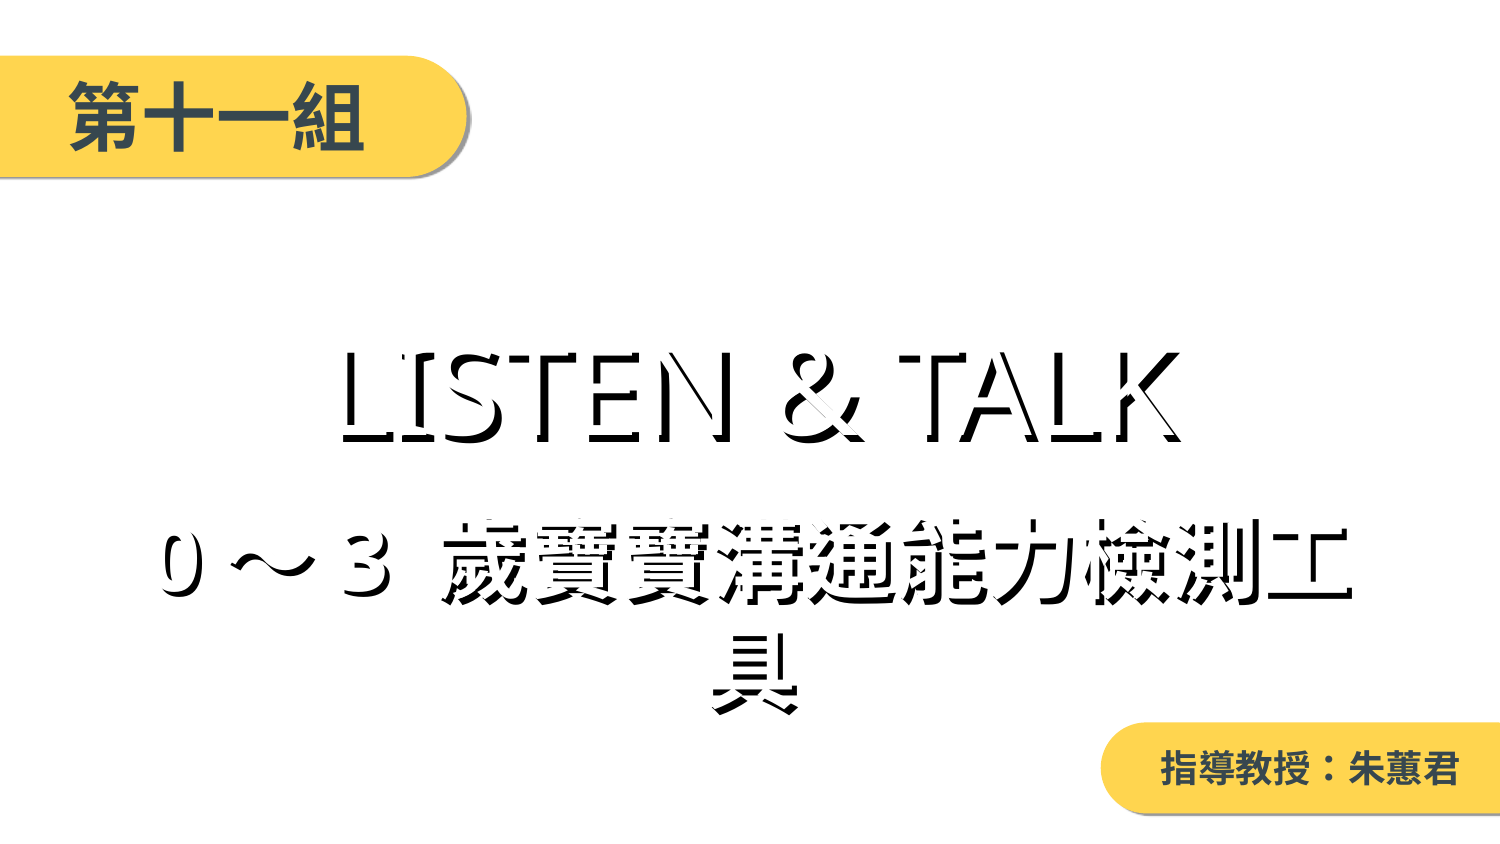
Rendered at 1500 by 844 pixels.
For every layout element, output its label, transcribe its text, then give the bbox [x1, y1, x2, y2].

text_box LISTEN & TALK [178, 301, 1322, 469]
text_box 第十一組 [52, 63, 382, 168]
text_box [0, 55, 467, 177]
text_box [1100, 722, 1500, 814]
text_box 指導教授：朱蕙君 [1145, 737, 1480, 799]
text_box 0～3 歲寶寶溝通能力檢測工具 [106, 492, 1394, 619]
